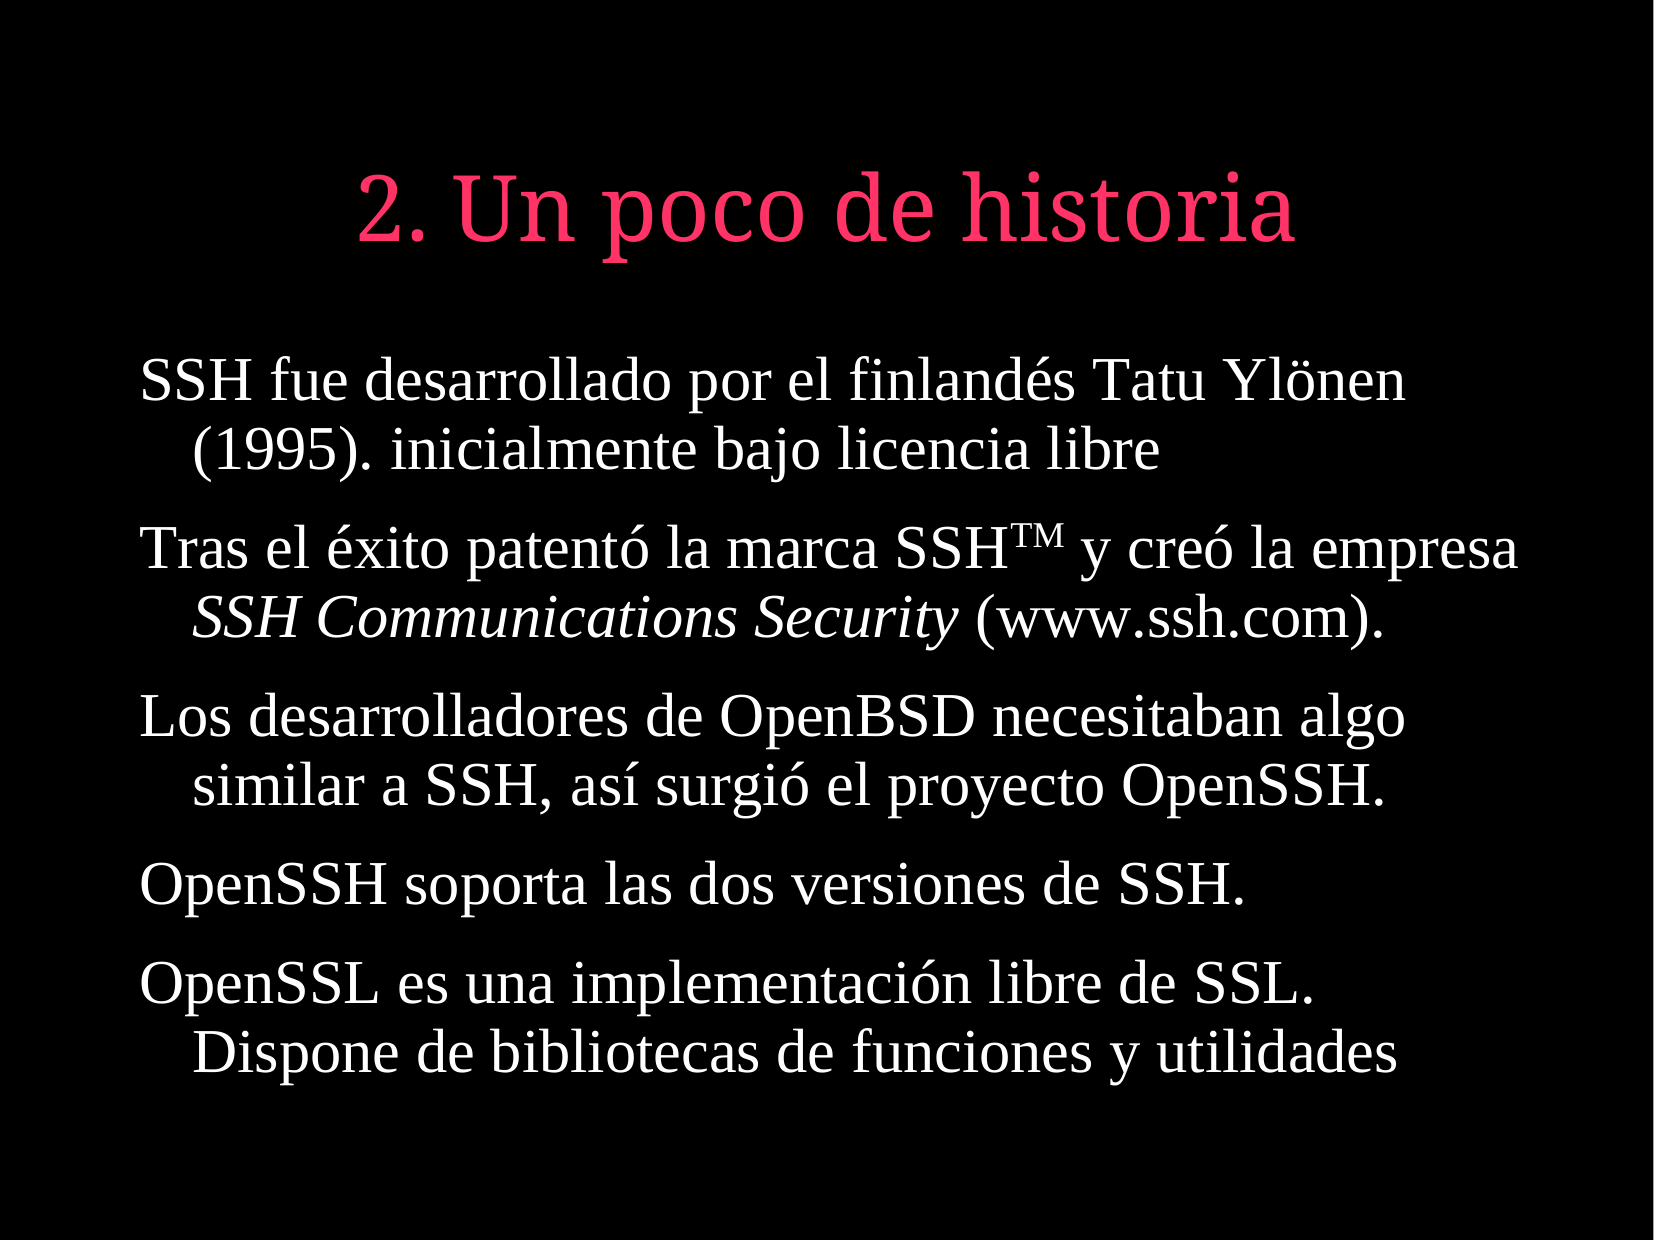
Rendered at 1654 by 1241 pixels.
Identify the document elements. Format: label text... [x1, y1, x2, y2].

list SSH fue desarrollado por el finlandés Tatu Ylönen (1995). inicialmente bajo licencia libre Tras el éxito patentó la marca SSHTM y creó la empresa SSH Communications Security (www.ssh.com). Los desarrolladores de OpenBSD necesitaban algo similar a SSH, así surgió el proyecto OpenSSH. OpenSSH soporta las dos versiones de SSH. OpenSSL es una implementación libre de SSL. Dispone de bibliotecas de funciones y utilidades [121, 344, 1534, 1166]
title 2. Un poco de historia [121, 102, 1534, 311]
